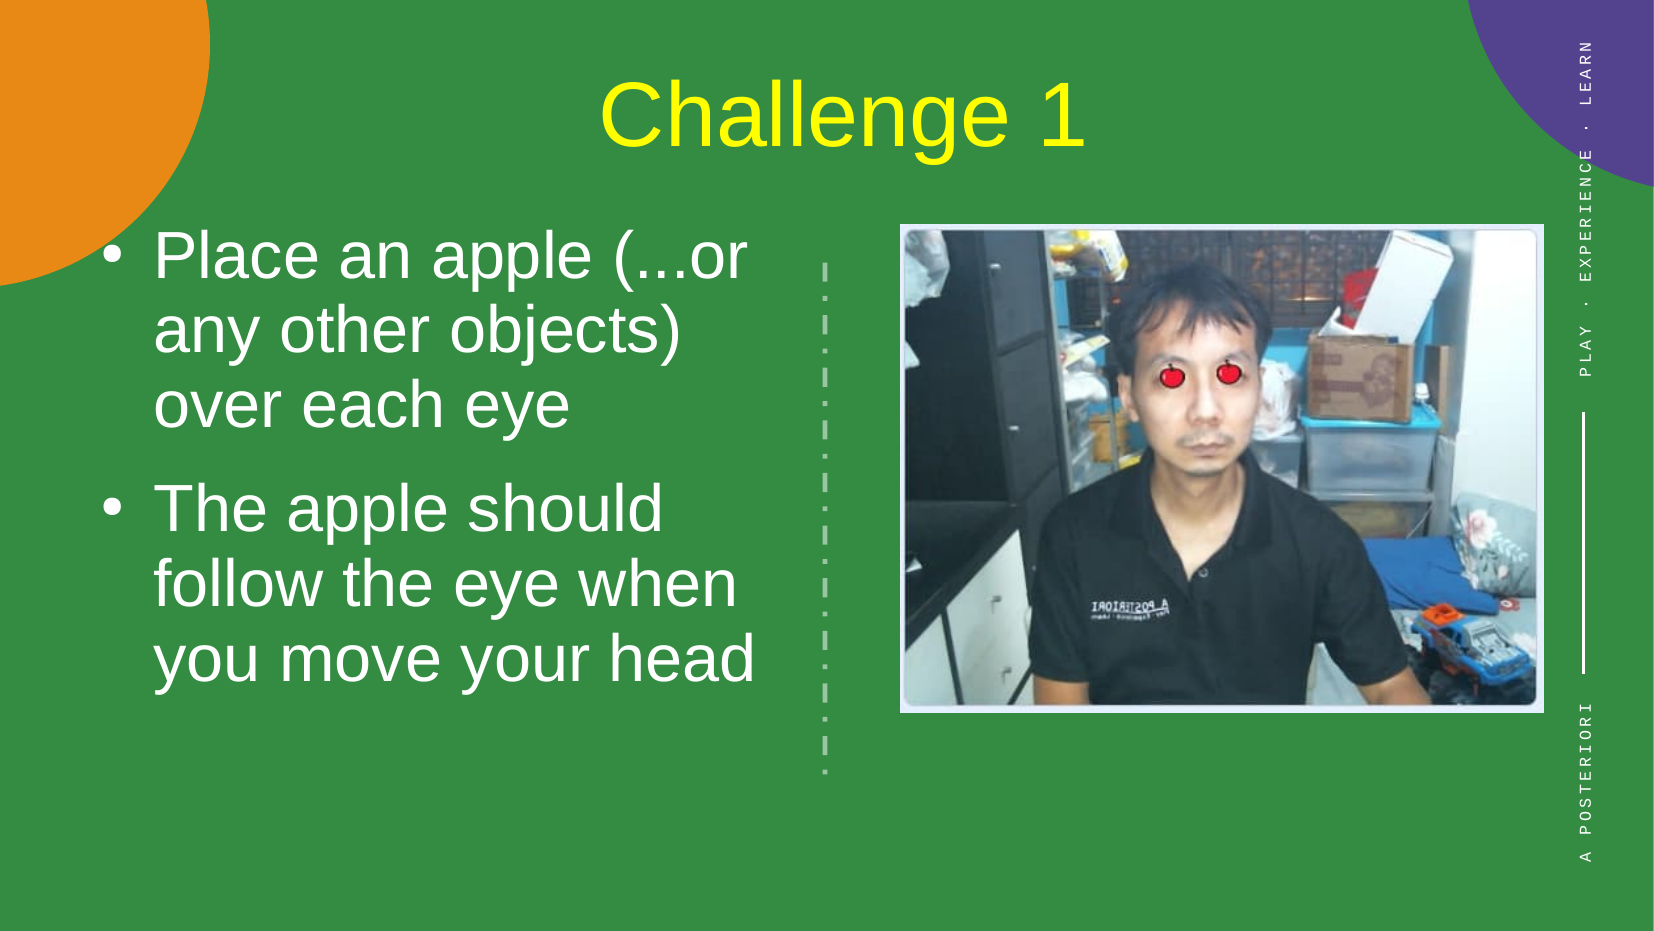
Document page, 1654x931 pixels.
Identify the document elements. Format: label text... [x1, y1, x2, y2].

list Place an apple (...or any other objects) over each eye The apple should follow the eye when you move your head [82, 217, 788, 758]
picture [900, 224, 1544, 713]
title Challenge 1 [187, 37, 1501, 193]
